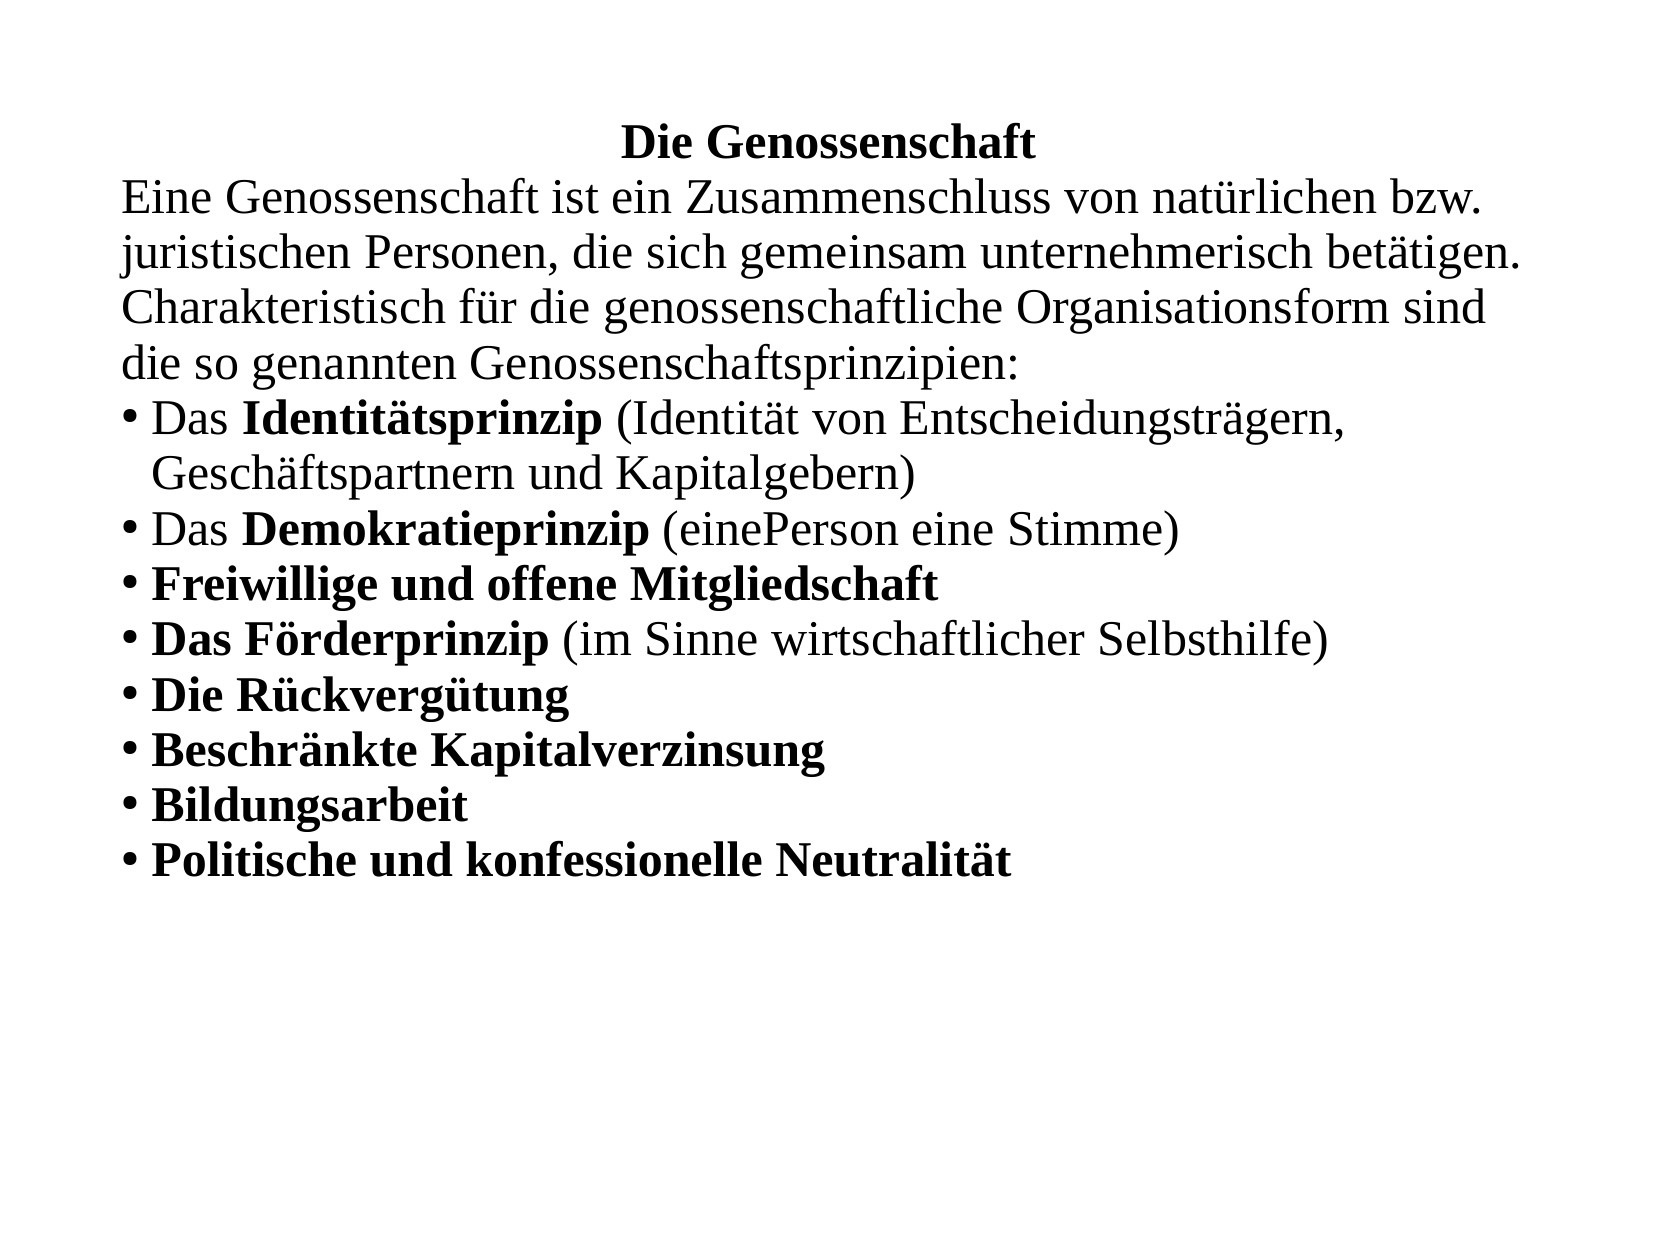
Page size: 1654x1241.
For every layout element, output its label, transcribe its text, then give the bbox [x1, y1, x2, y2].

text_box Die Genossenschaft Eine Genossenschaft ist ein Zusammenschluss von natürlichen bzw. juristischen Personen, die sich gemeinsam unternehmerisch betätigen. Charakteristisch für die genossenschaftliche Organisationsform sind die so genannten Genossenschaftsprinzipien: Das Identitätsprinzip (Identität von Entscheidungsträgern, Geschäftspartnern und Kapitalgebern) Das Demokratieprinzip (einePerson eine Stimme) Freiwillige und offene Mitgliedschaft Das Förderprinzip (im Sinne wirtschaftlicher Selbsthilfe) Die Rückvergütung Beschränkte Kapitalverzinsung Bildungsarbeit Politische und konfessionelle Neutralität [106, 106, 1552, 895]
